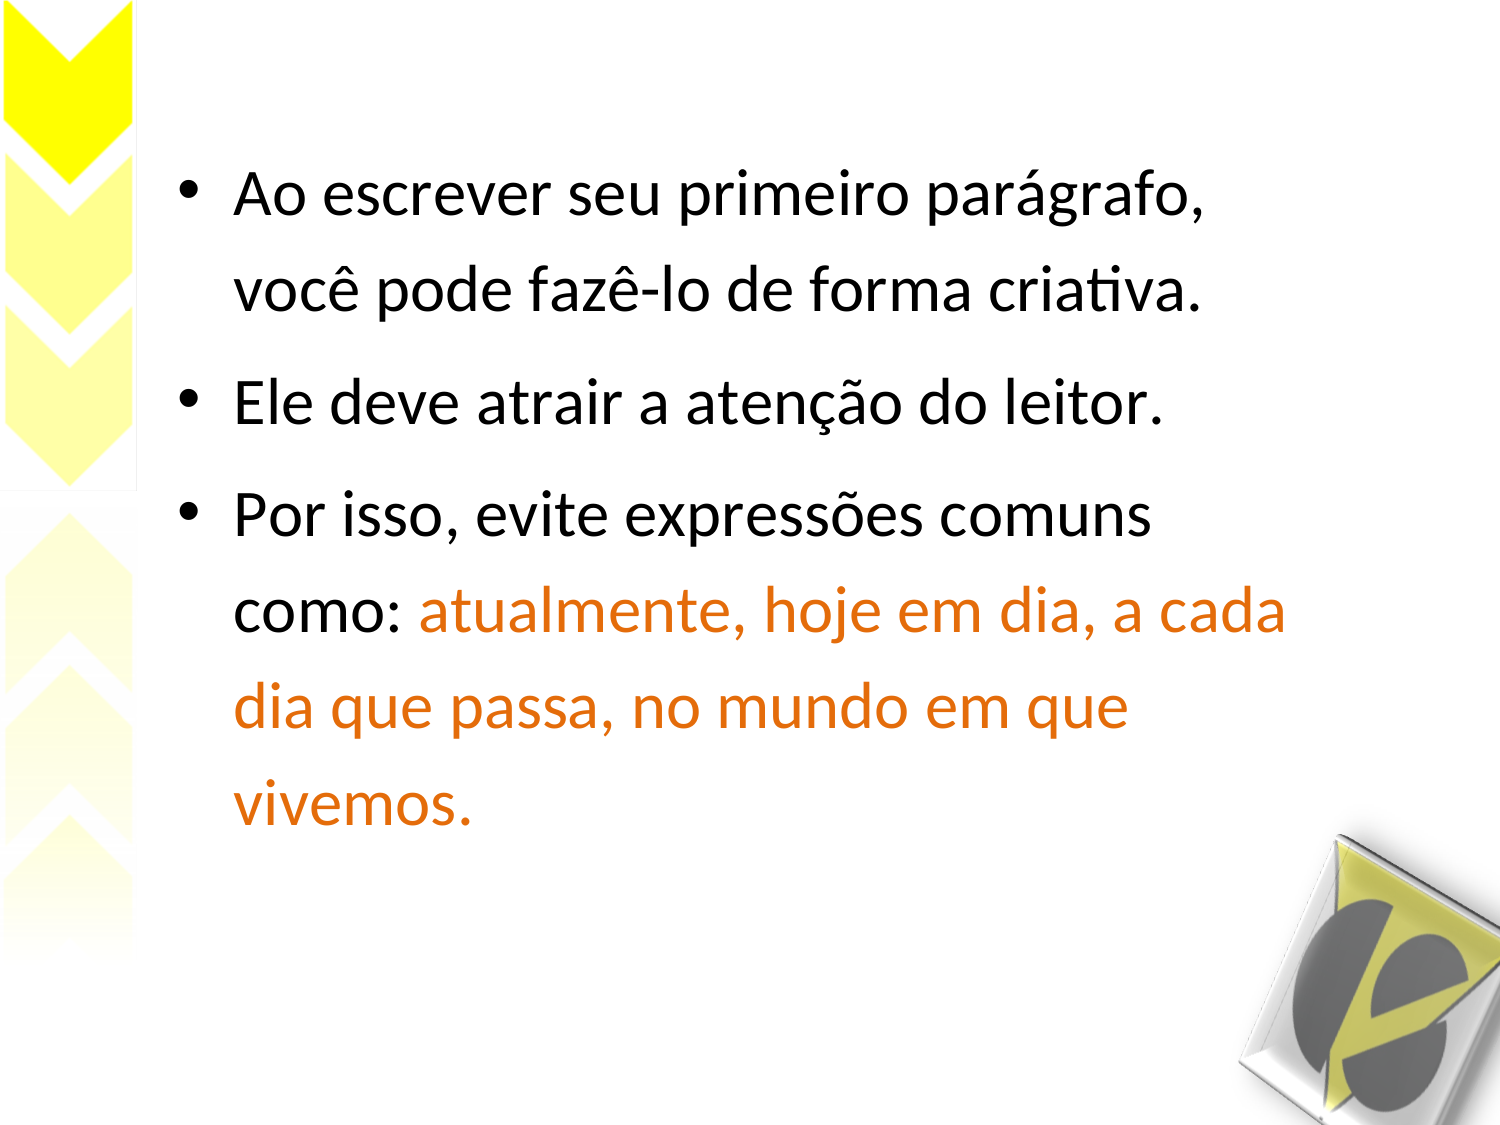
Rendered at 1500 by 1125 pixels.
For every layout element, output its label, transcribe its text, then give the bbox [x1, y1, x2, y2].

picture [0, 0, 140, 1003]
picture [1194, 786, 1500, 1125]
list Ao escrever seu primeiro parágrafo, você pode fazê-lo de forma criativa. Ele deve atrair a atenção do leitor. Por isso, evite expressões comuns como: atualmente, hoje em dia, a cada dia que passa, no mundo em que vivemos. [162, 125, 1351, 868]
